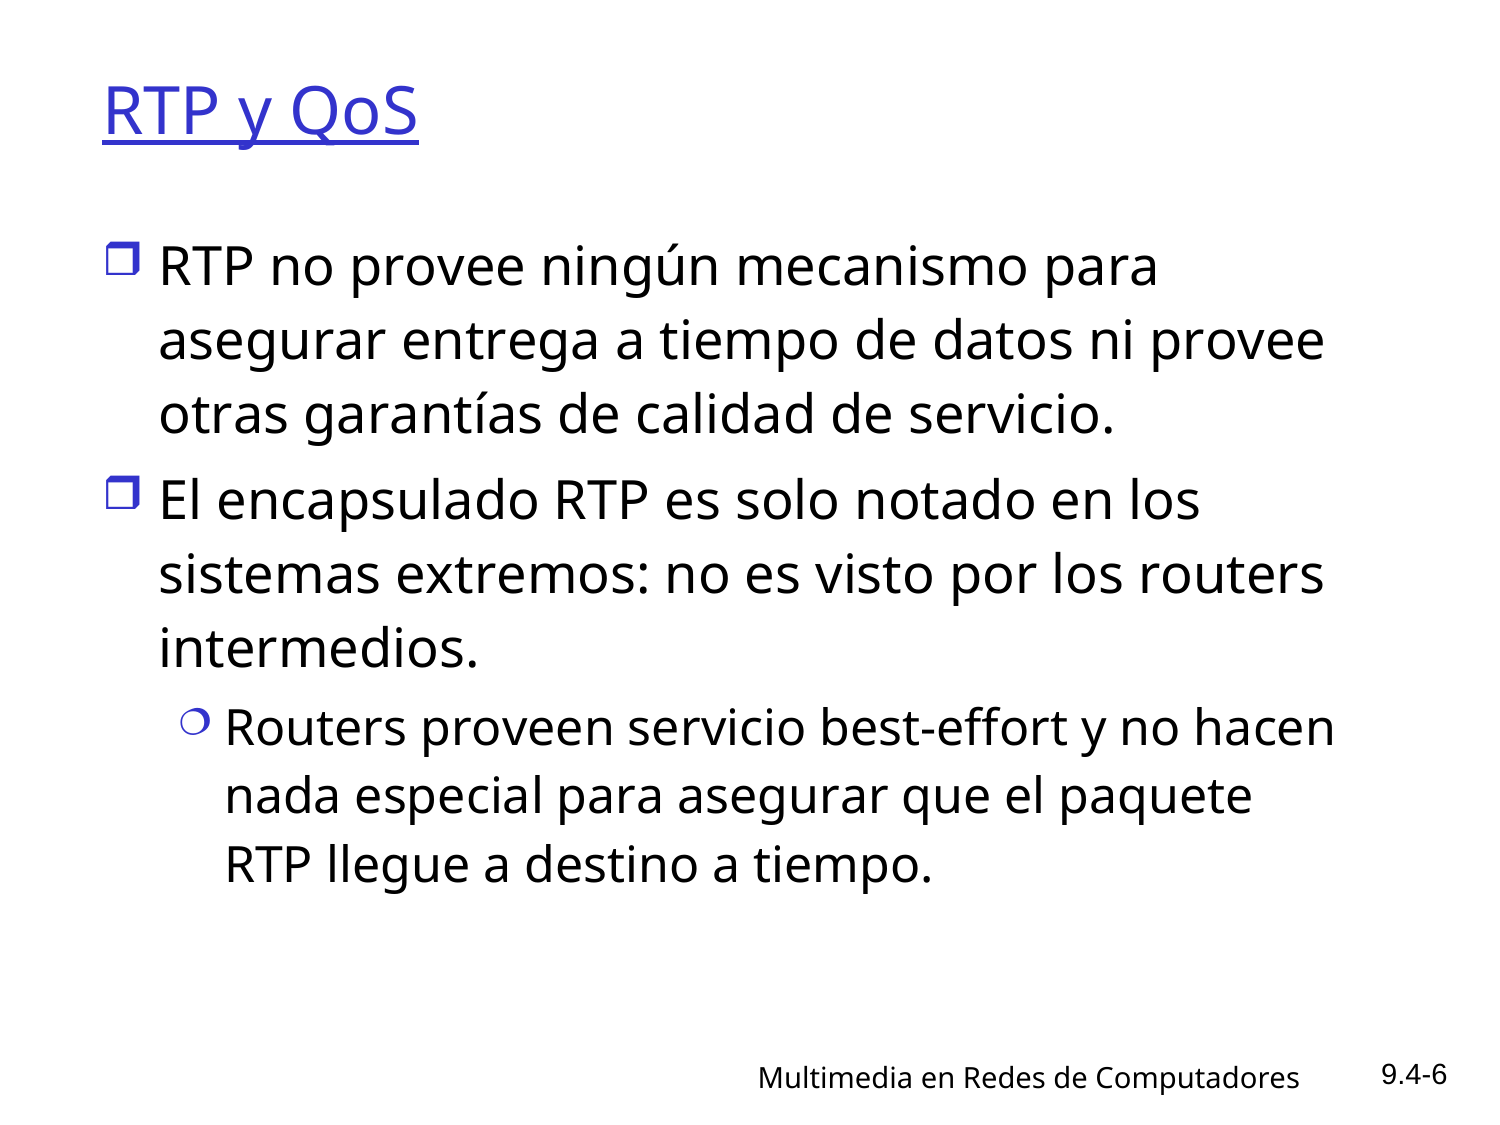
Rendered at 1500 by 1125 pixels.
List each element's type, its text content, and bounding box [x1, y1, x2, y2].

list RTP no provee ningún mecanismo para asegurar entrega a tiempo de datos ni provee otras garantías de calidad de servicio. El encapsulado RTP es solo notado en los sistemas extremos: no es visto por los routers intermedios. Routers proveen servicio best-effort y no hacen nada especial para asegurar que el paquete RTP llegue a destino a tiempo. [87, 219, 1363, 1026]
title RTP y QoS [87, 37, 1363, 181]
